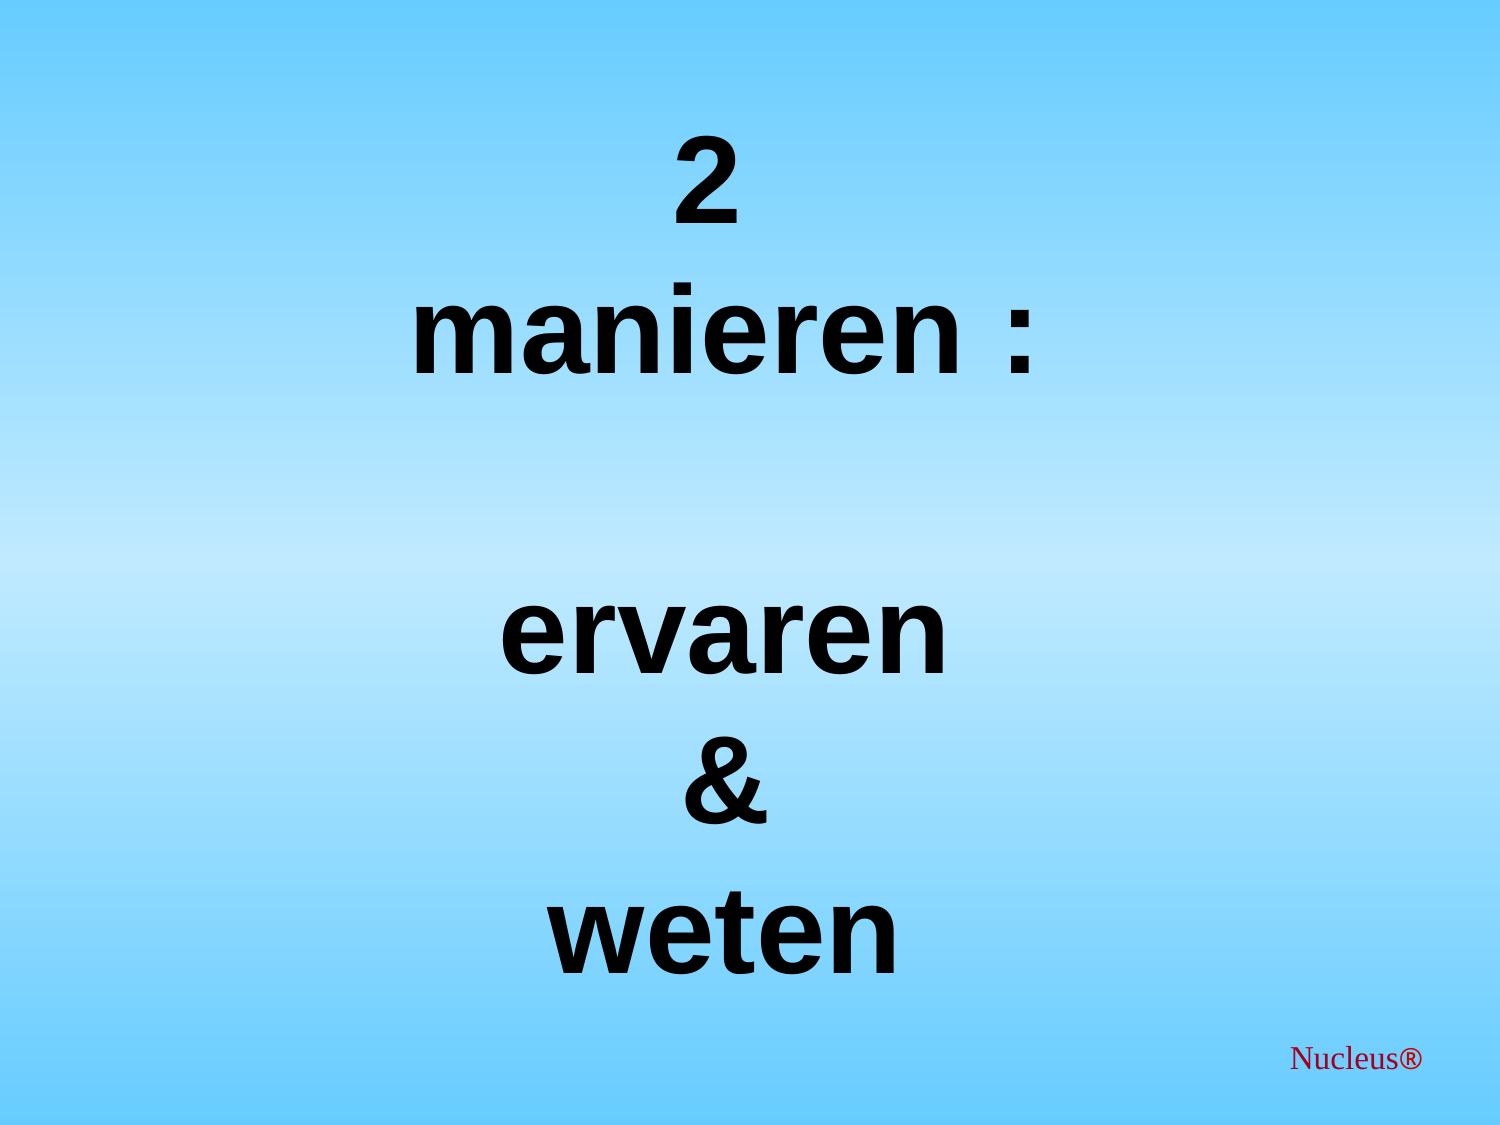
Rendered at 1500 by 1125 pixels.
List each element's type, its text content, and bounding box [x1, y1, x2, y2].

title 2 manieren : ervaren & weten [87, 28, 1363, 1070]
text_box Nucleus® [1275, 1012, 1475, 1088]
